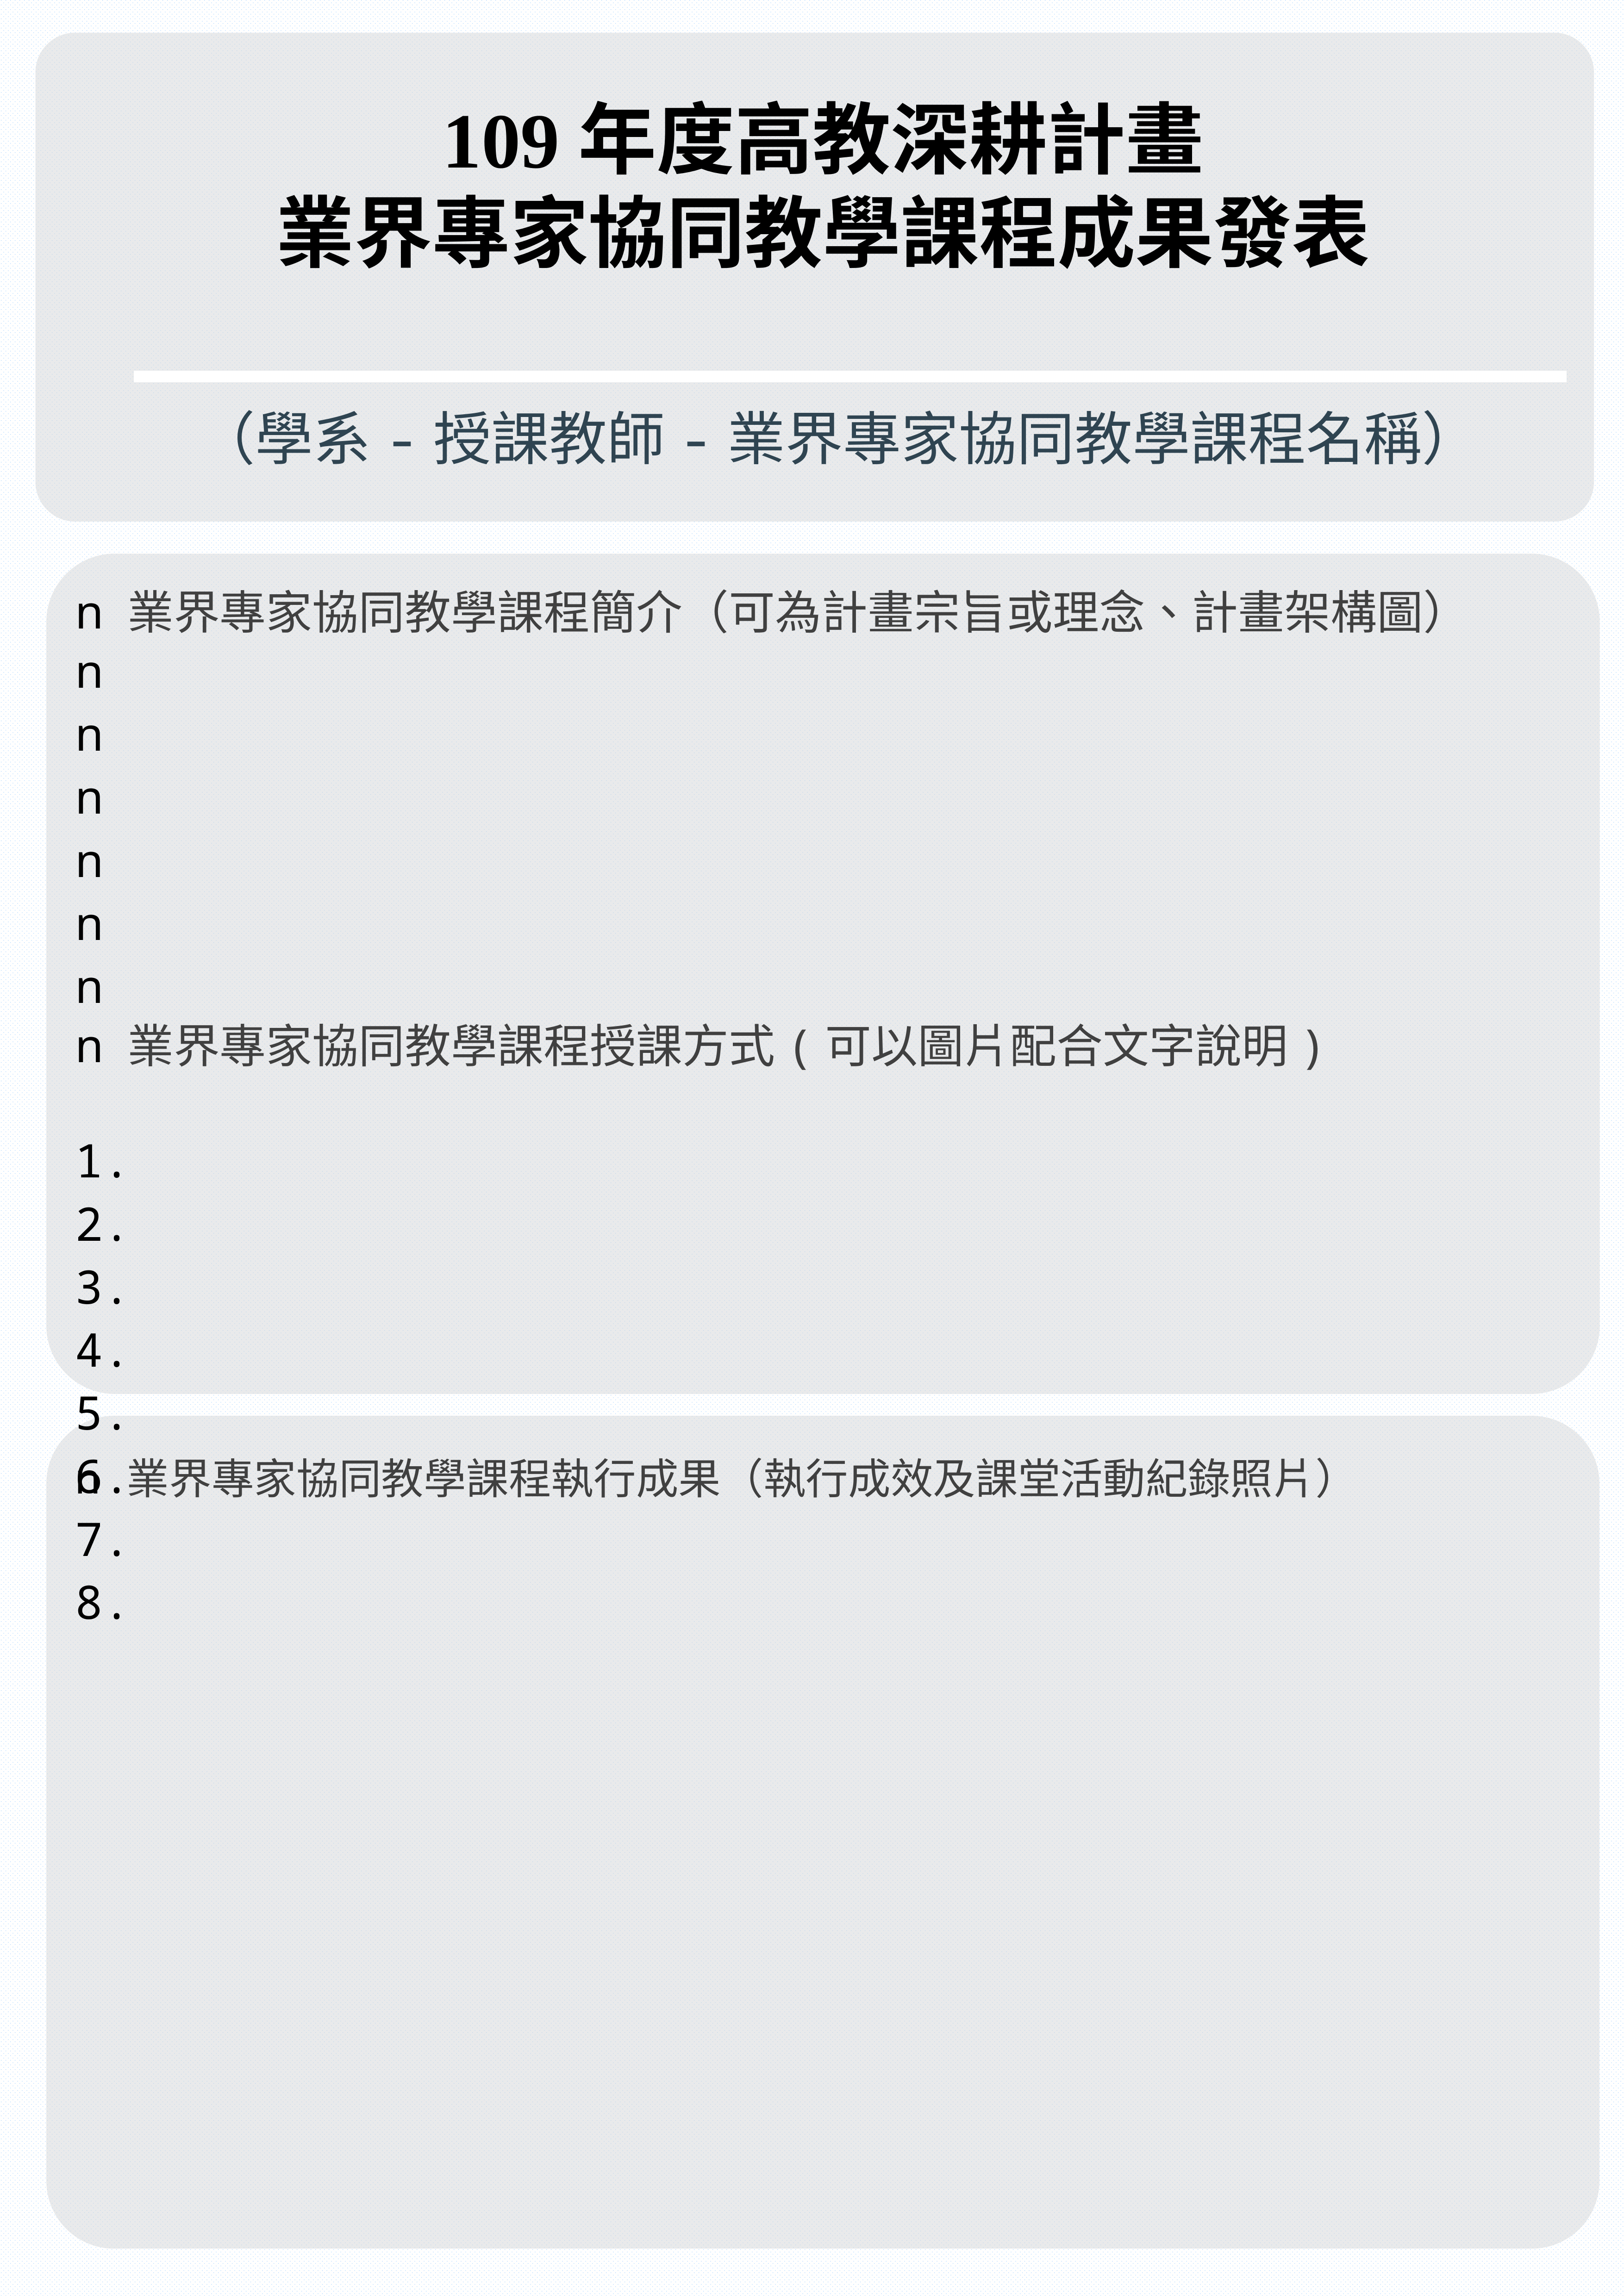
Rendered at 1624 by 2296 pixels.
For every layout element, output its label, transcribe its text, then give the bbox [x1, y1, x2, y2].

text_box [46, 554, 1600, 1390]
text_box 109年度高教深耕計畫 業界專家協同教學課程成果發表 [79, 44, 1567, 323]
text_box 業界專家協同教學課程簡介（可為計畫宗旨或理念、計畫架構圖） 業界專家協同教學課程授課方式(可以圖片配合文字說明) [68, 579, 1555, 1454]
text_box 業界專家協同教學課程執行成果（執行成效及課堂活動紀錄照片） [68, 1448, 1555, 2192]
text_box （學系-授課教師-業界專家協同教學課程名稱） [74, 398, 1562, 476]
text_box [46, 1420, 1599, 2249]
text_box [35, 32, 1594, 522]
